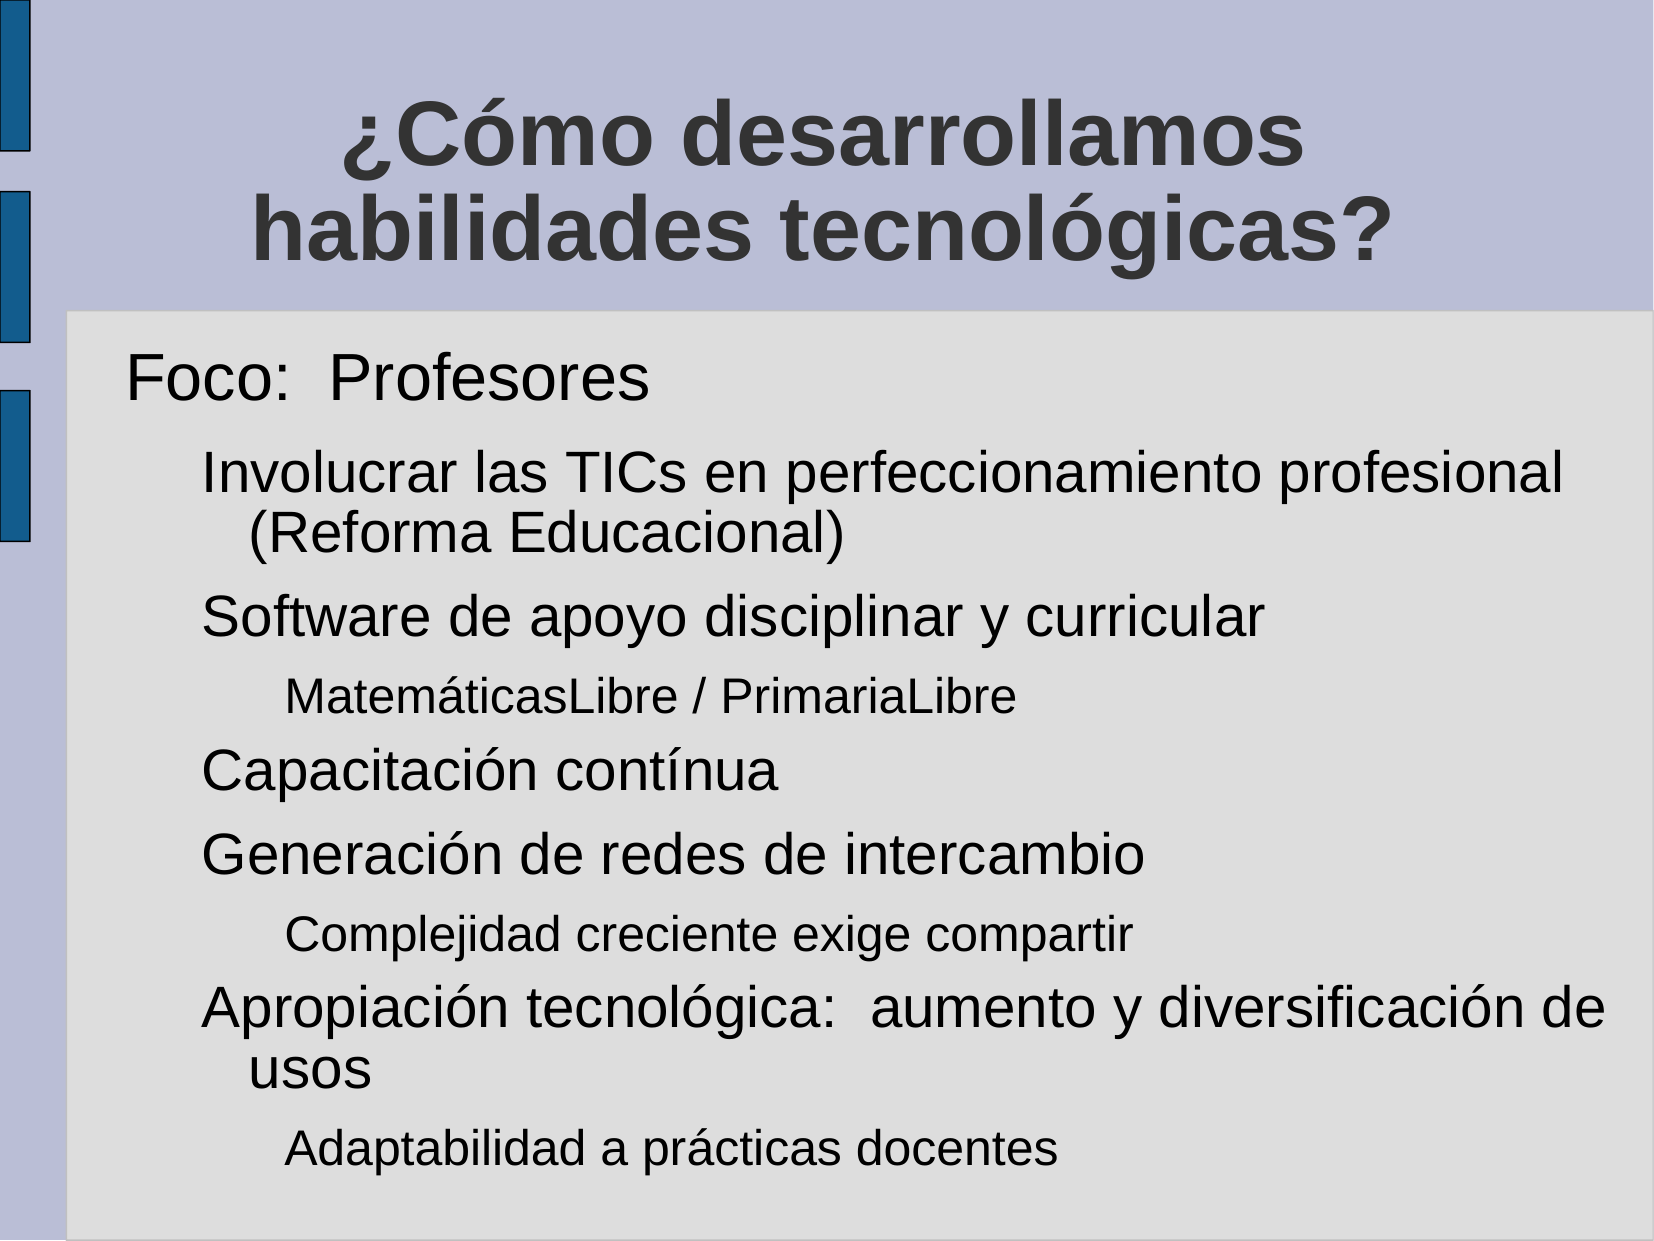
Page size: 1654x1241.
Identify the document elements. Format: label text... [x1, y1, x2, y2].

list Foco: Profesores Involucrar las TICs en perfeccionamiento profesional (Reforma Educacional) Software de apoyo disciplinar y curricular MatemáticasLibre / PrimariaLibre Capacitación contínua Generación de redes de intercambio Complejidad creciente exige compartir Apropiación tecnológica: aumento y diversificación de usos Adaptabilidad a prácticas docentes [107, 344, 1635, 1226]
title ¿Cómo desarrollamos habilidades tecnológicas? [117, 82, 1530, 287]
